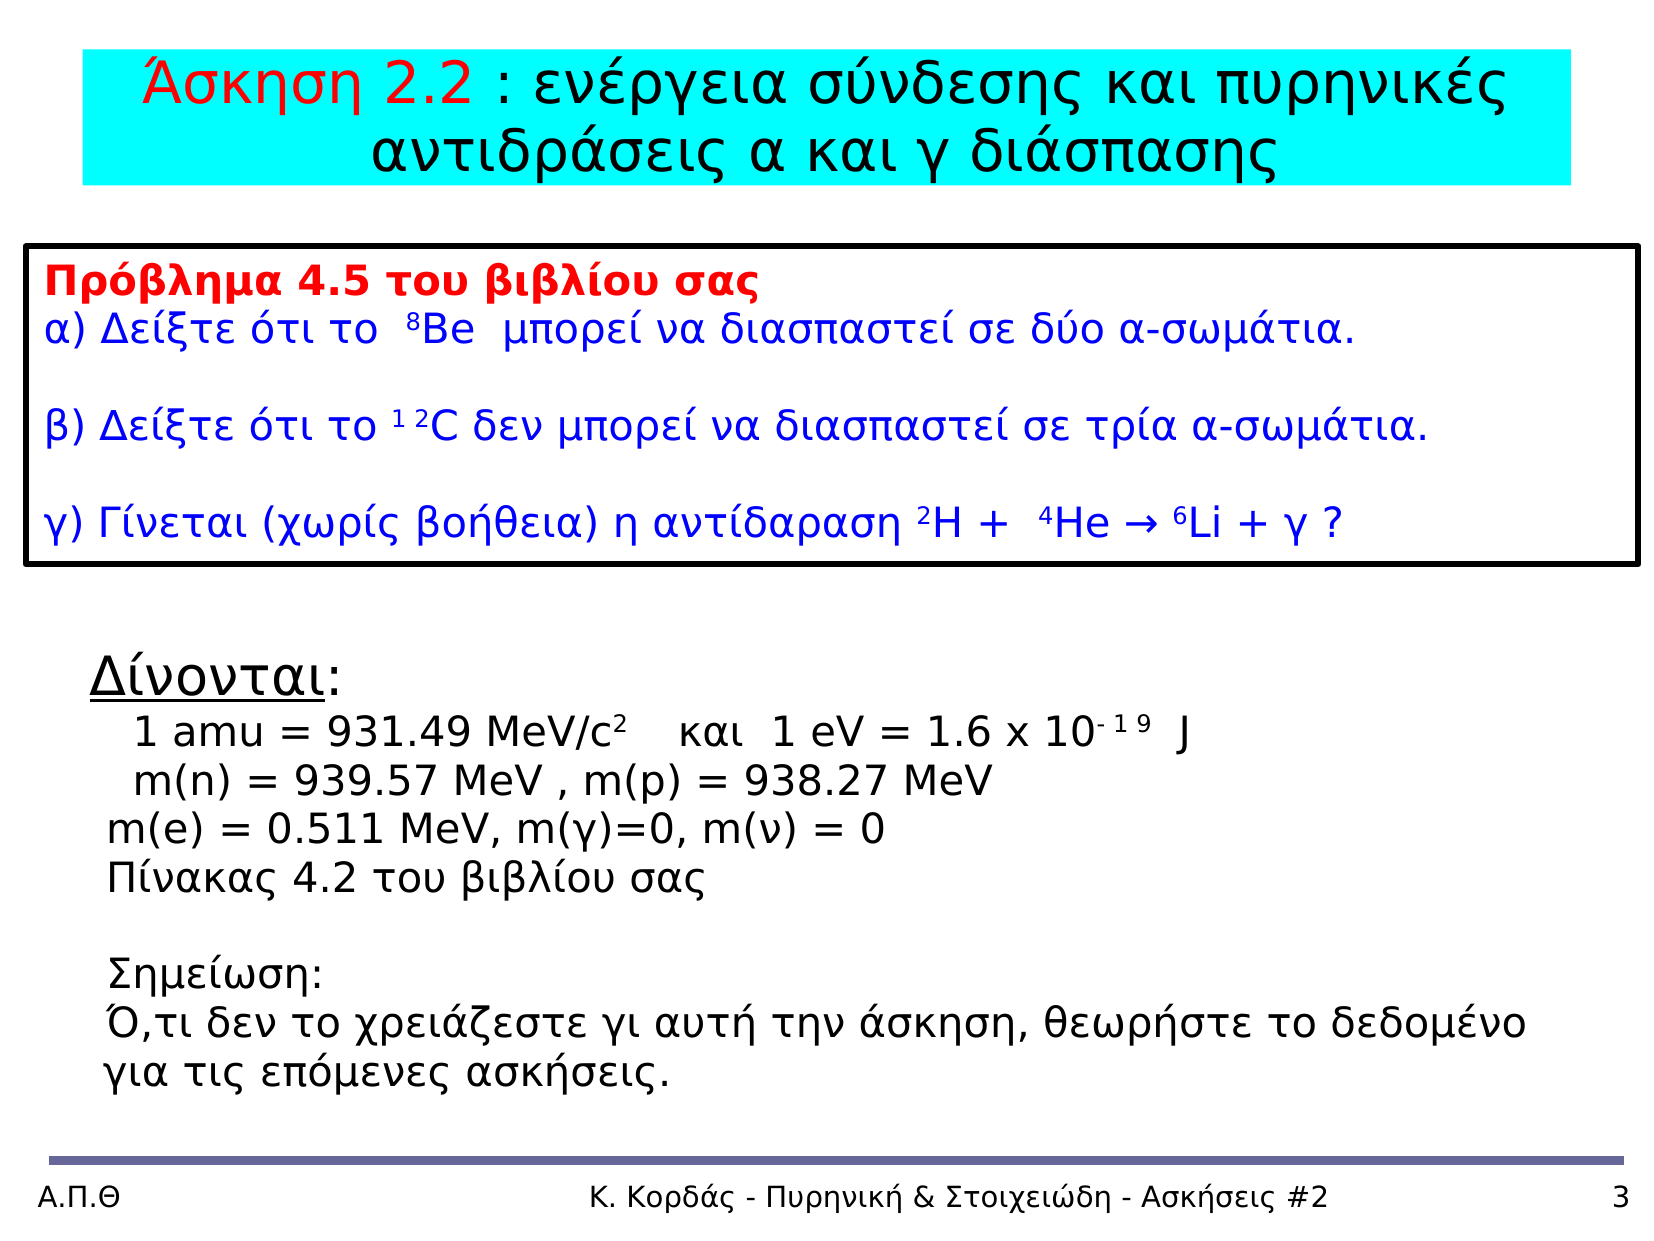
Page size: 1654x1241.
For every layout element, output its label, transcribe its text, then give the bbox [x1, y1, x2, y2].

title Άσκηση 2.2 : ενέργεια σύνδεσης και πυρηνικές αντιδράσεις α και γ διάσπασης [82, 49, 1571, 186]
text_box Δίνονται: 1 amu = 931.49 MeV/c2 και 1 eV = 1.6 x 10- 1 9 J m(n) = 939.57 MeV , m(p) = 938.27 MeV m(e) = 0.511 MeV, m(γ)=0, m(ν) = 0 Πίνακας 4.2 του βιβλίου σας Σημείωση: Ό,τι δεν το χρειάζεστε γι αυτή την άσκηση, θεωρήστε το δεδομένο για τις επόμενες ασκήσεις. [75, 637, 1613, 1109]
text_box Πρόβλημα 4.5 του βιβλίου σας α) Δείξτε ότι το 8Be μπορεί να διασπαστεί σε δύο α-σωμάτια. β) ∆είξτε ότι το 1 2C δεν μπορεί να διασπαστεί σε τρία α-σωμάτια. γ) Γίνεται (χωρίς βοήθεια) η αντίδαραση 2Η + 4Ηe → 6Li + γ ? [25, 246, 1639, 565]
list [43, 556, 1619, 1240]
